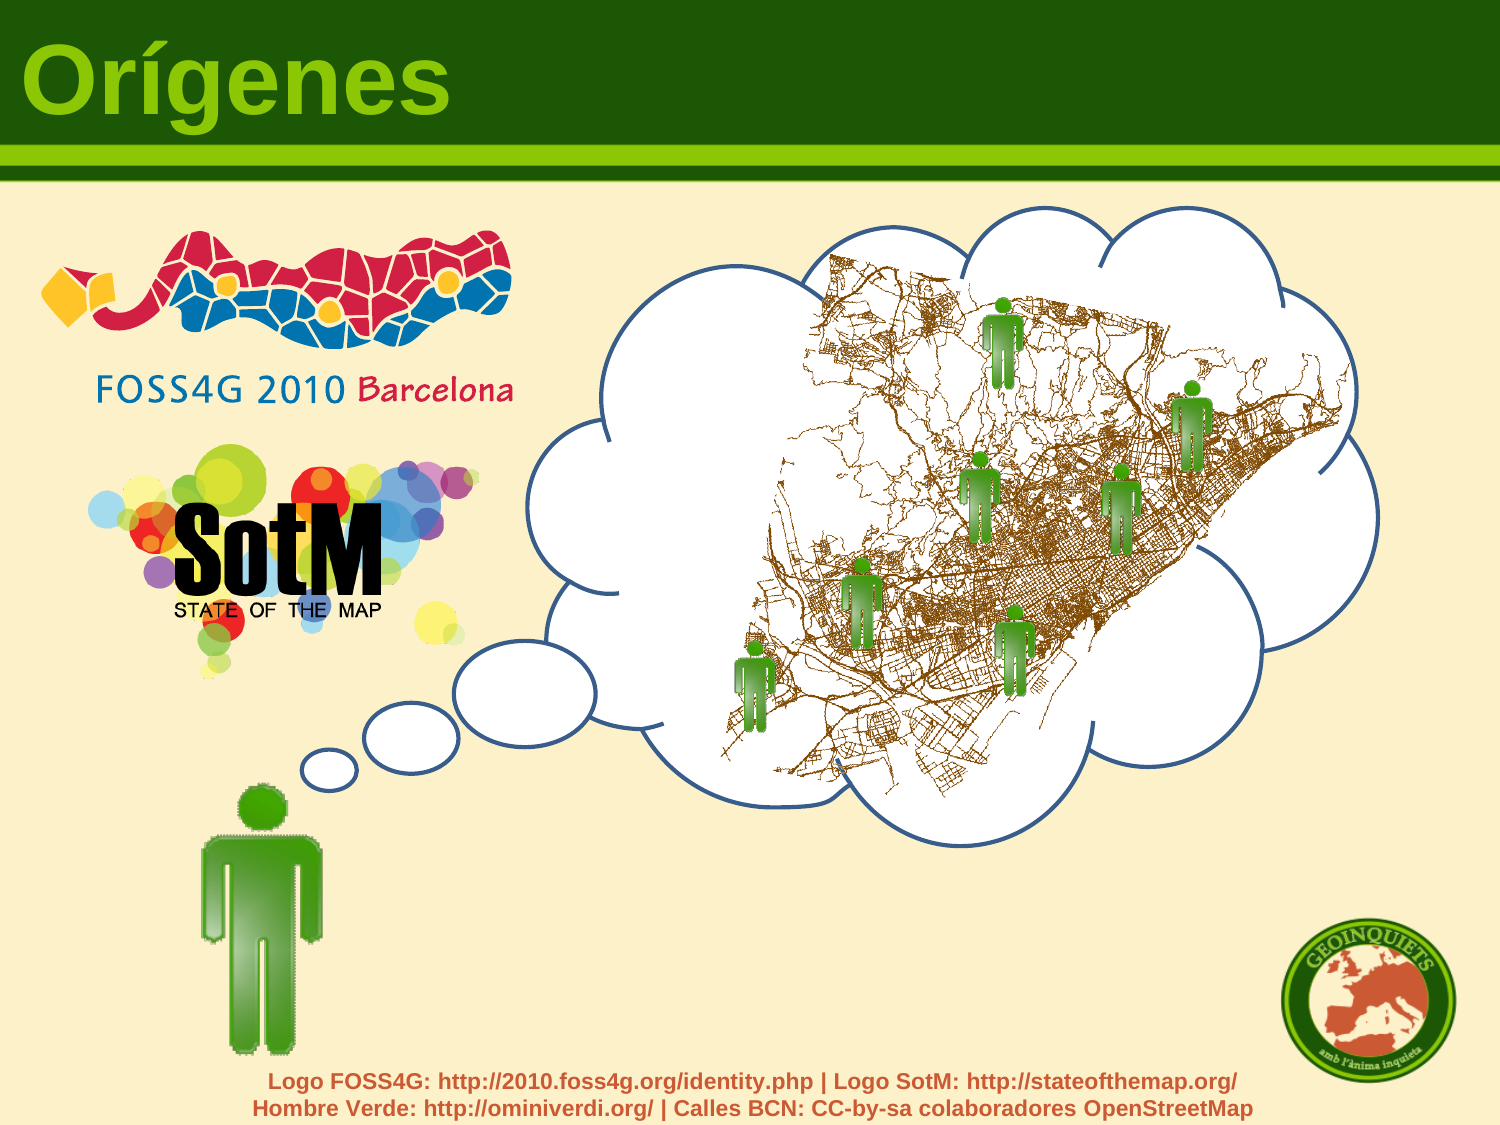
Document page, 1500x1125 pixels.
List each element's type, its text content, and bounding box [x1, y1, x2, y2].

text_box [1350, 437, 1378, 599]
text_box [453, 267, 834, 808]
text_box [860, 798, 1062, 847]
text_box [301, 749, 357, 791]
text_box [364, 702, 459, 774]
text_box Orígenes [5, 7, 1500, 143]
text_box Logo FOSS4G: http://2010.foss4g.org/identity.php | Logo SotM: http://stateofthemap.org/ Hombre Verde: http://ominiverdi.org/ | Calles BCN: CC-by-sa colaboradores OpenStreetMap [0, 1058, 1500, 1125]
picture [0, 0, 1500, 1058]
text_box [1350, 354, 1357, 429]
text_box [970, 208, 1268, 254]
text_box [825, 227, 965, 254]
